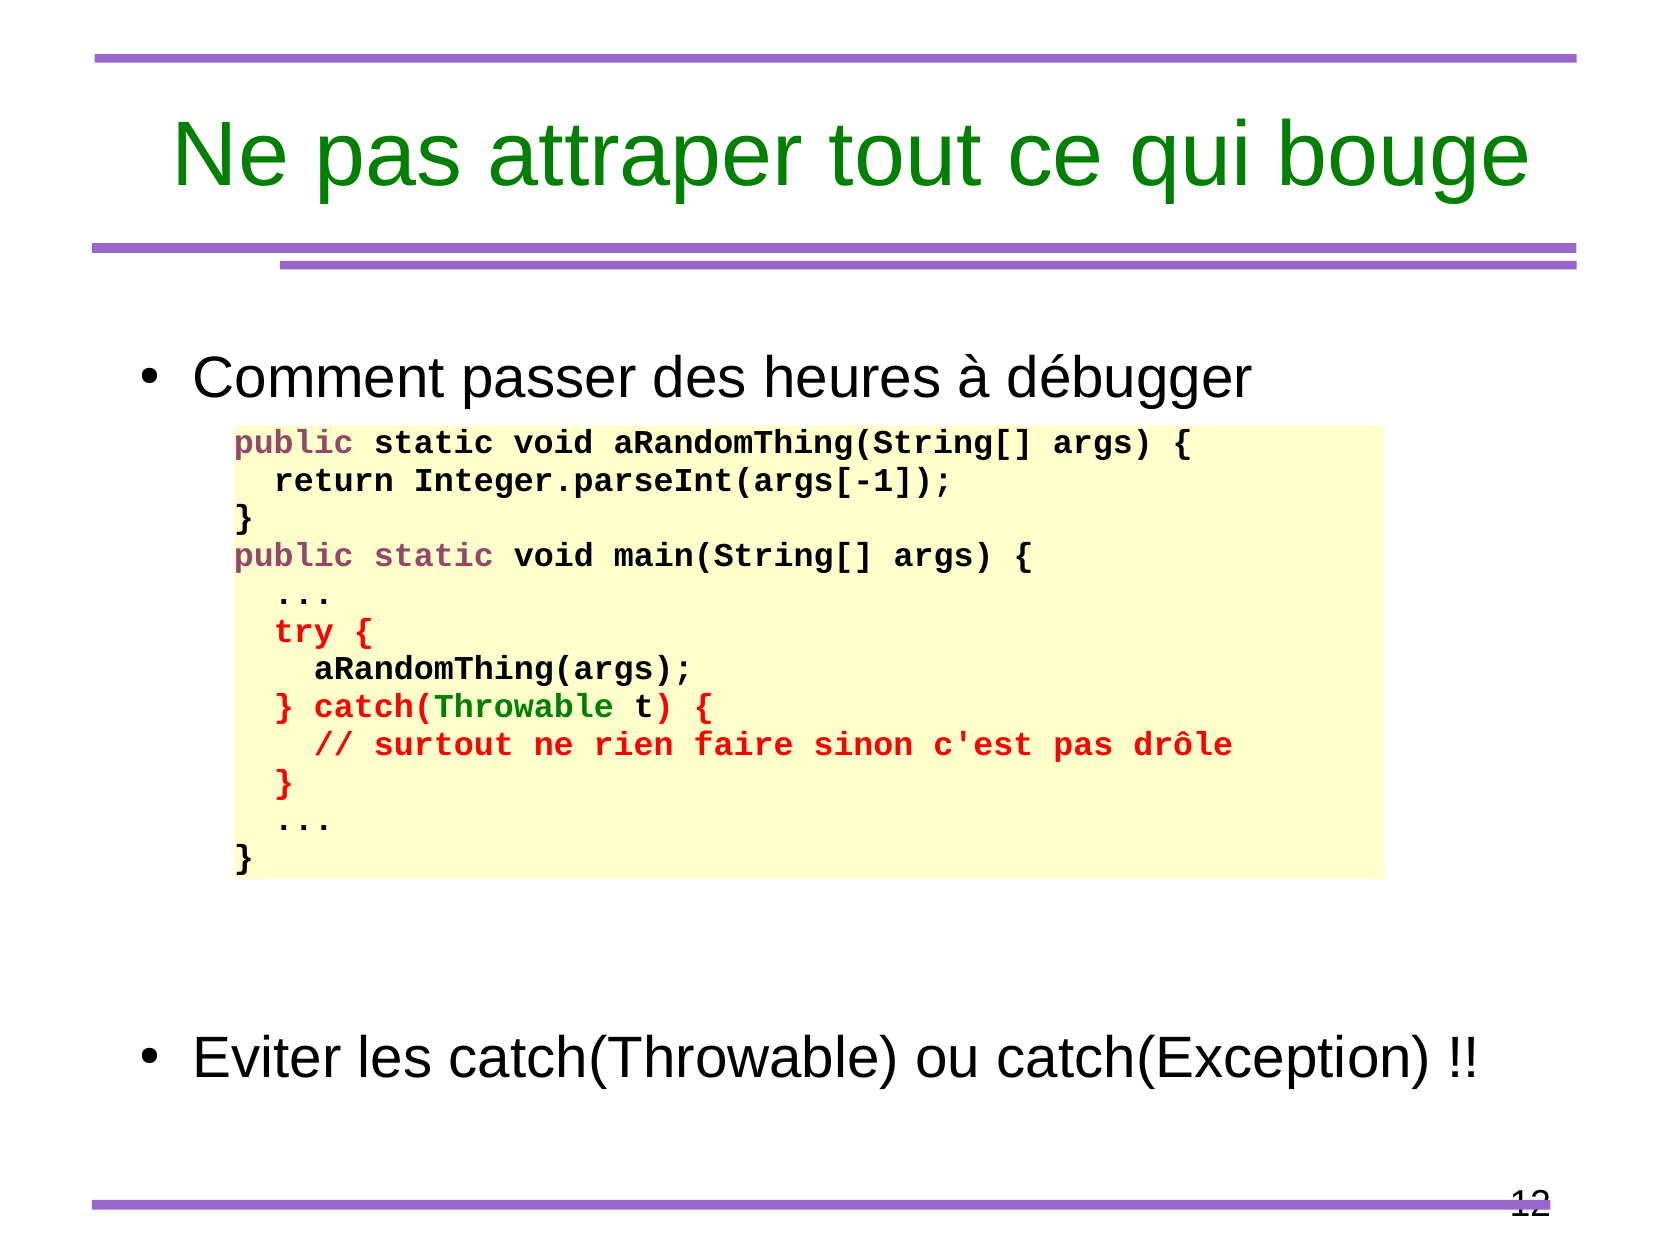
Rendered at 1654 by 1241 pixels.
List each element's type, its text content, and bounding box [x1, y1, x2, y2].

text_box public static void aRandomThing(String[] args) { return Integer.parseInt(args[-1]); } public static void main(String[] args) { ... try { aRandomThing(args); } catch(Throwable t) { // surtout ne rien faire sinon c'est pas drôle } ... } [233, 425, 1384, 879]
list Comment passer des heures à débugger Eviter les catch(Throwable) ou catch(Exception) !! [121, 344, 1534, 1127]
title Ne pas attraper tout ce qui bouge [121, 49, 1534, 257]
